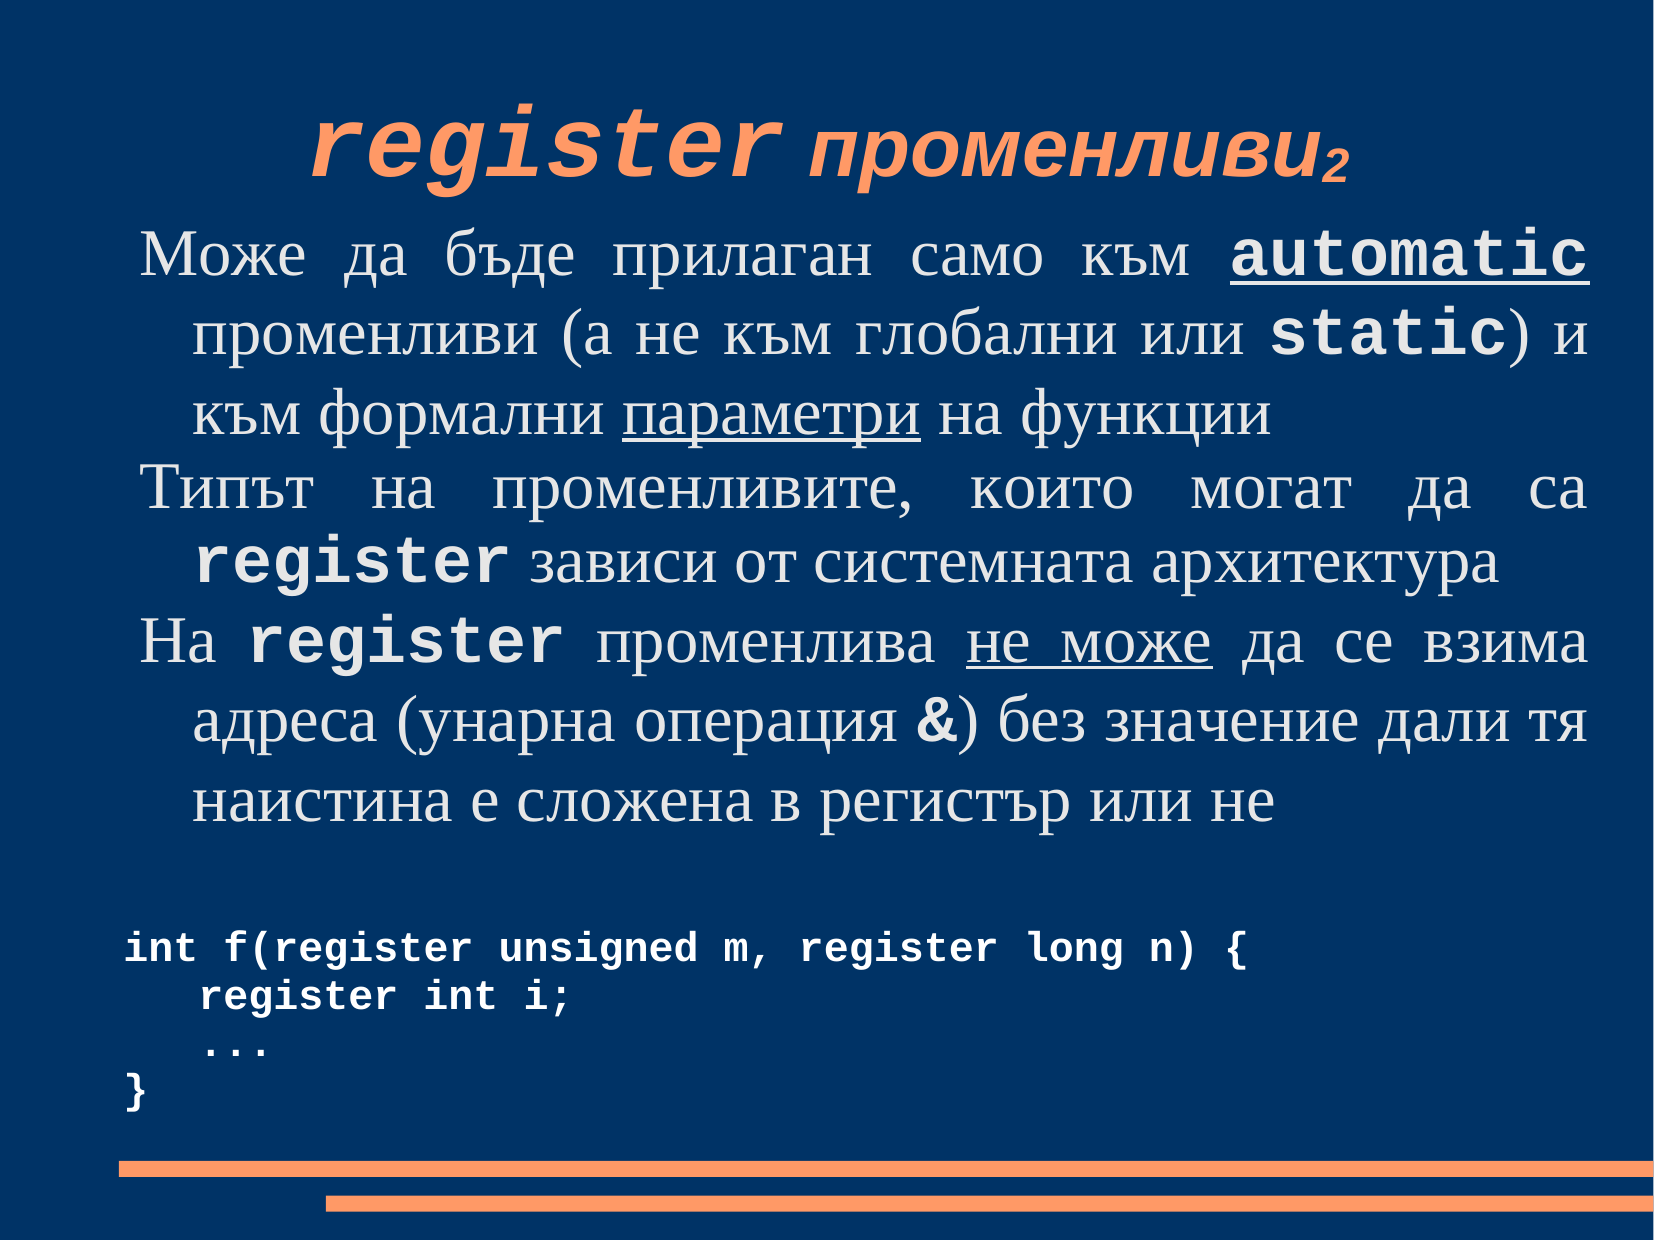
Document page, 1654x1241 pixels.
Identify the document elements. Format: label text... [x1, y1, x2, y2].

text_box int f(register unsigned m, register long n) { register int i; ... } [108, 919, 1642, 1137]
title register променливи2 [121, 46, 1534, 215]
list Може да бъде прилаган само към automatic променливи (а не към глобални или static) и към формални параметри на функции Типът на променливите, които могат да са register зависи от системната архитектура На register променлива не може да се взима адреса (унарна операция &) без значение дали тя наистина е сложена в регистър или не [121, 215, 1590, 836]
